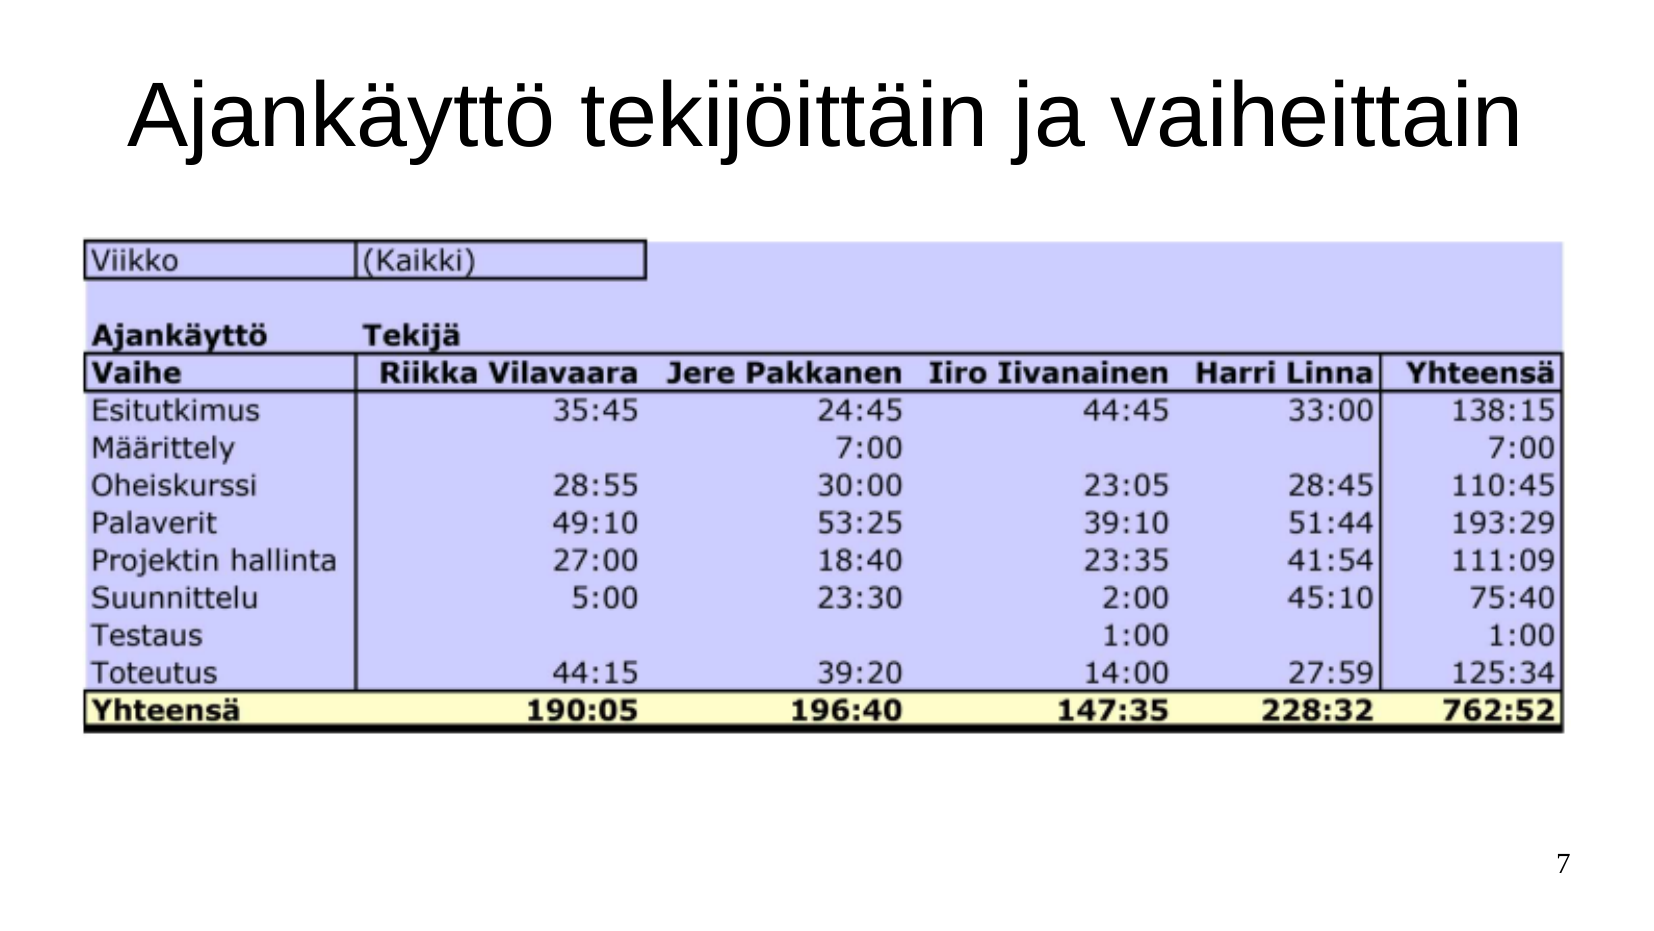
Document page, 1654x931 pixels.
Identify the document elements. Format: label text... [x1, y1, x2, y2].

title Ajankäyttö tekijöittäin ja vaiheittain [82, 37, 1571, 193]
picture [82, 236, 1571, 738]
